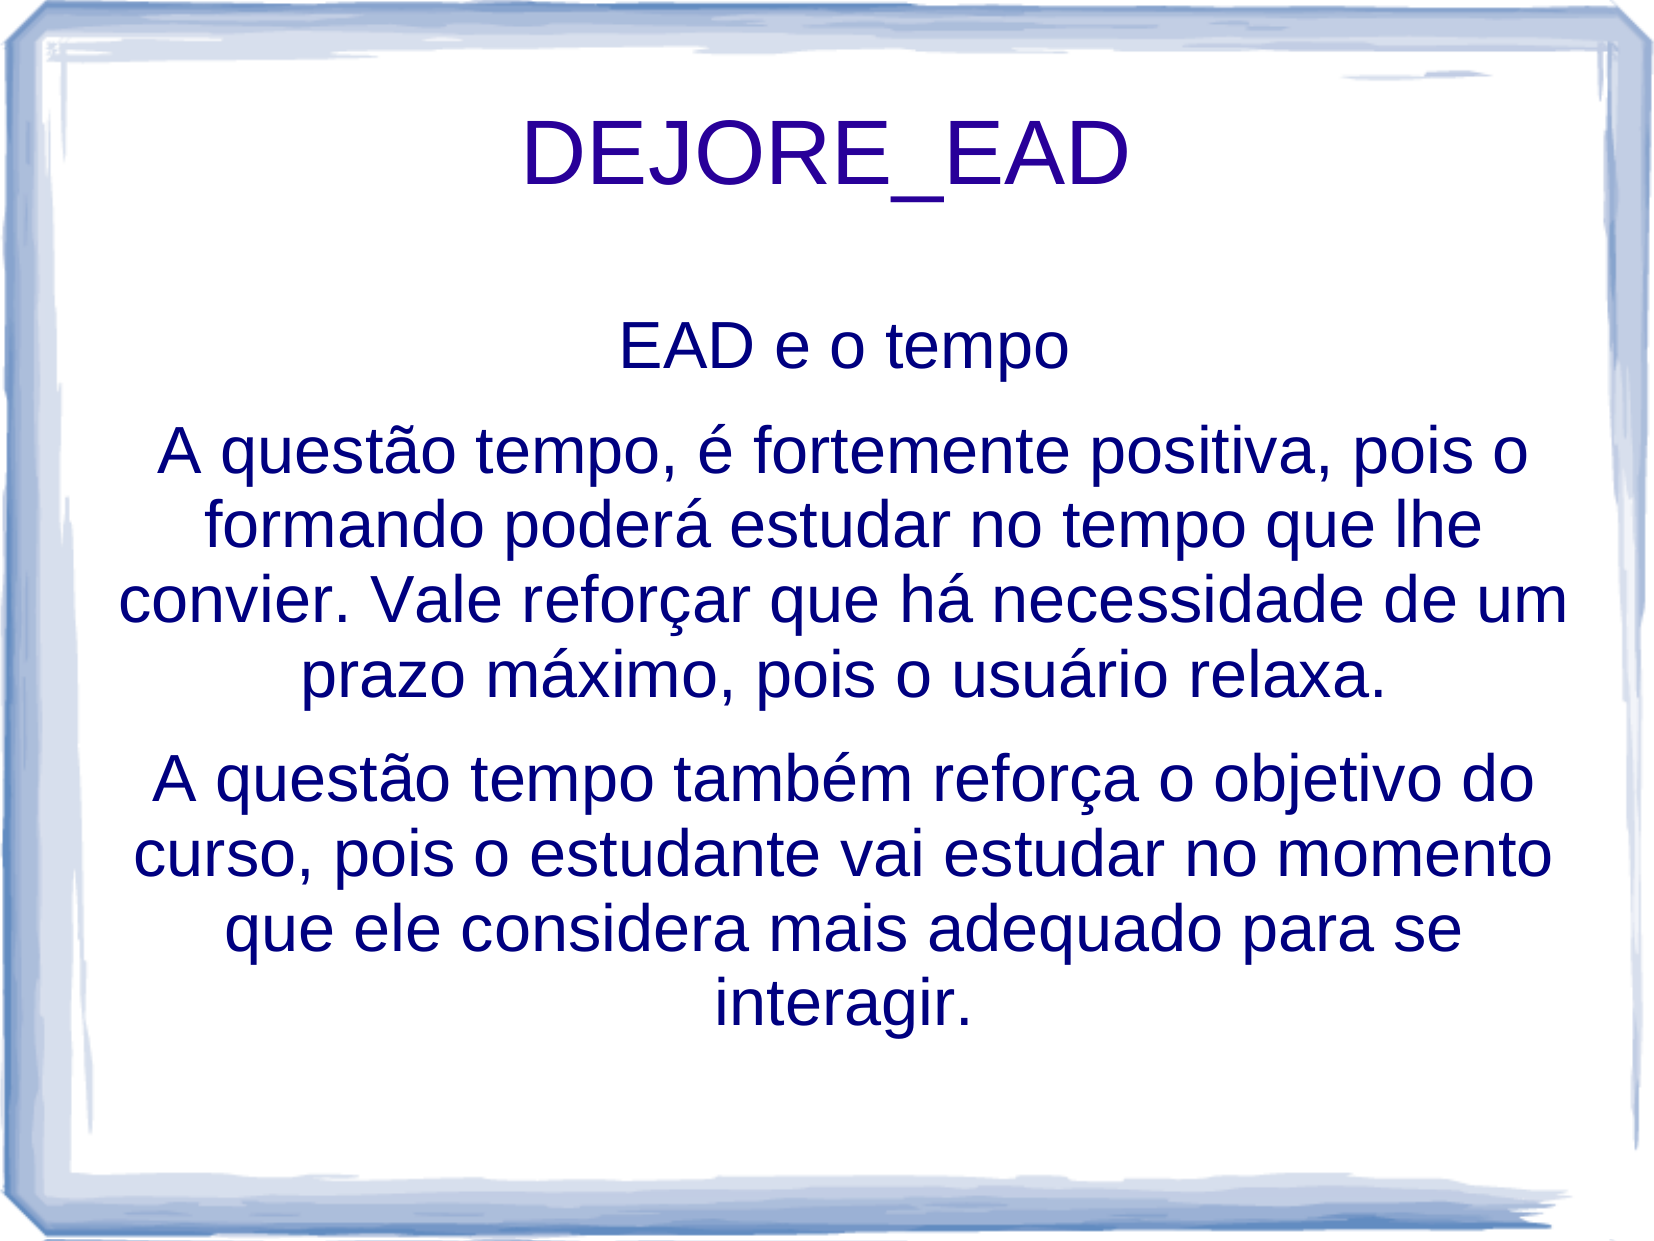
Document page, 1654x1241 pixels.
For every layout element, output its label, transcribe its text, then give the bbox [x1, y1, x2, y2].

title DEJORE_EAD [82, 49, 1571, 257]
list EAD e o tempo A questão tempo, é fortemente positiva, pois o formando poderá estudar no tempo que lhe convier. Vale reforçar que há necessidade de um prazo máximo, pois o usuário relaxa. A questão tempo também reforça o objetivo do curso, pois o estudante vai estudar no momento que ele considera mais adequado para se interagir. [118, 308, 1571, 1041]
picture [0, 0, 1654, 1241]
